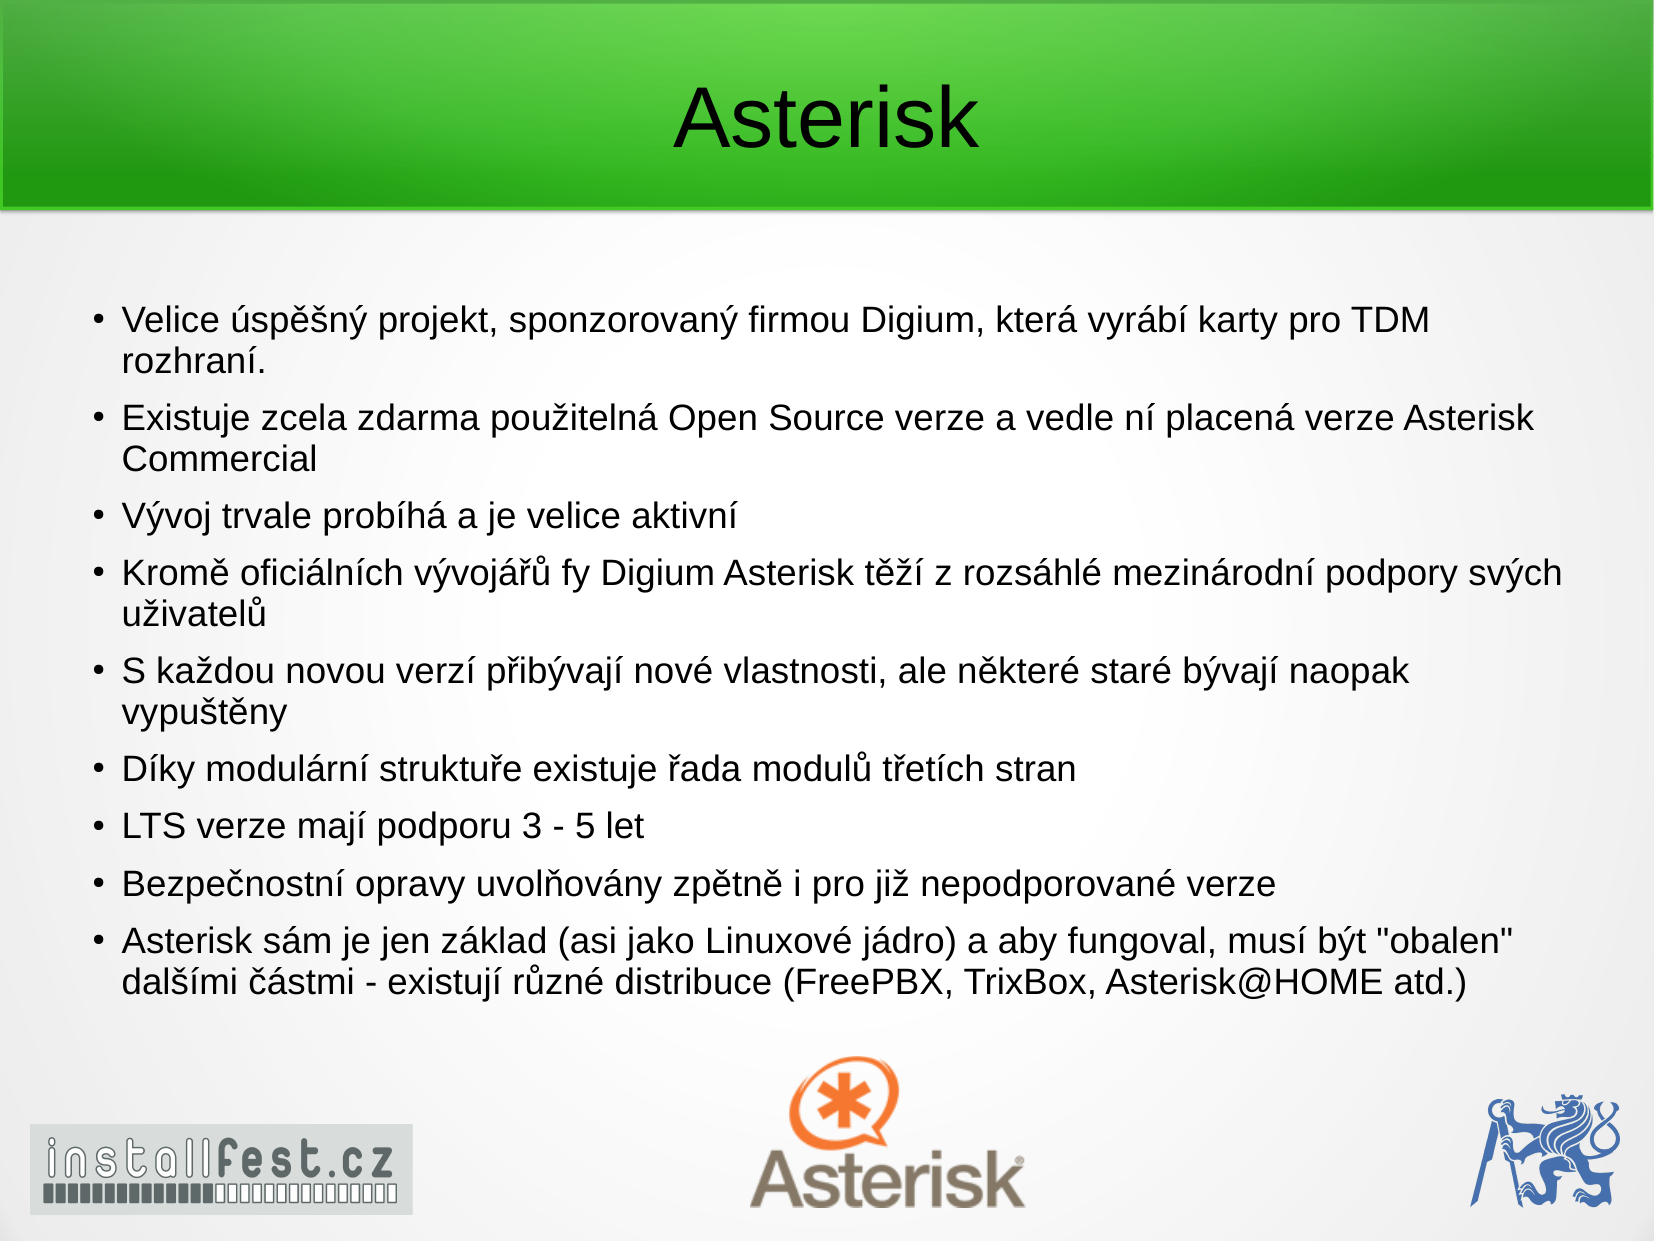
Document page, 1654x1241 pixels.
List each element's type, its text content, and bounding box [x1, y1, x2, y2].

list Velice úspěšný projekt, sponzorovaný firmou Digium, která vyrábí karty pro TDM rozhraní. Existuje zcela zdarma použitelná Open Source verze a vedle ní placená verze Asterisk Commercial Vývoj trvale probíhá a je velice aktivní Kromě oficiálních vývojářů fy Digium Asterisk těží z rozsáhlé mezinárodní podpory svých uživatelů S každou novou verzí přibývají nové vlastnosti, ale některé staré bývají naopak vypuštěny Díky modulární struktuře existuje řada modulů třetích stran LTS verze mají podporu 3 - 5 let Bezpečnostní opravy uvolňovány zpětně i pro již nepodporované verze Asterisk sám je jen základ (asi jako Linuxové jádro) a aby fungoval, musí být "obalen" dalšími částmi - existují různé distribuce (FreePBX, TrixBox, Asterisk@HOME atd.) [82, 299, 1571, 1019]
picture [1470, 1094, 1620, 1208]
title Asterisk [82, 47, 1571, 189]
picture [30, 1124, 413, 1215]
picture [750, 1056, 1026, 1208]
